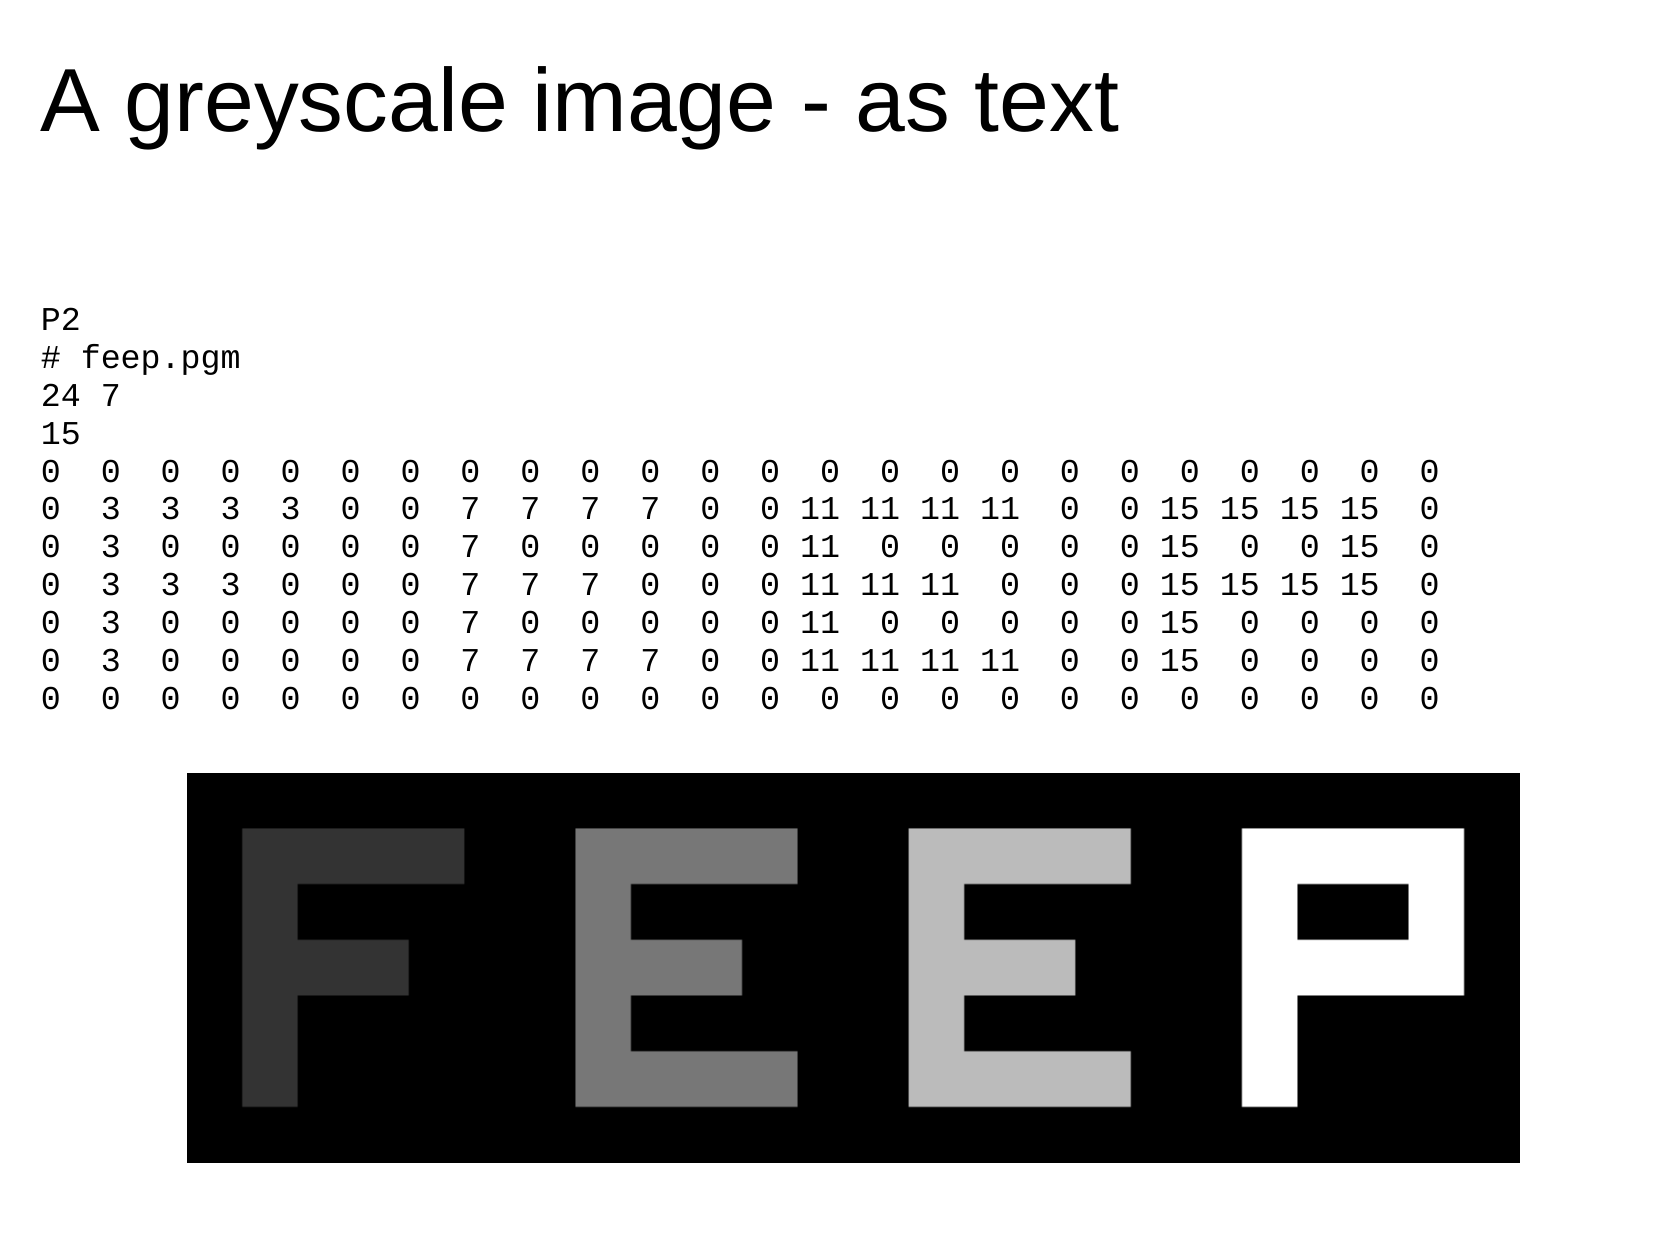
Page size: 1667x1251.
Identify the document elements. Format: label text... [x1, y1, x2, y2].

list P2 # feep.pgm 24 7 15 0 0 0 0 0 0 0 0 0 0 0 0 0 0 0 0 0 0 0 0 0 0 0 0 0 3 3 3 3 0 0 7 7 7 7 0 0 11 11 11 11 0 0 15 15 15 15 0 0 3 0 0 0 0 0 7 0 0 0 0 0 11 0 0 0 0 0 15 0 0 15 0 0 3 3 3 0 0 0 7 7 7 0 0 0 11 11 11 0 0 0 15 15 15 15 0 0 3 0 0 0 0 0 7 0 0 0 0 0 11 0 0 0 0 0 15 0 0 0 0 0 3 0 0 0 0 0 7 7 7 7 0 0 11 11 11 11 0 0 15 0 0 0 0 0 0 0 0 0 0 0 0 0 0 0 0 0 0 0 0 0 0 0 0 0 0 0 0 [40, 300, 1626, 1238]
picture [187, 773, 1520, 1163]
title A greyscale image - as text [40, 50, 1627, 201]
